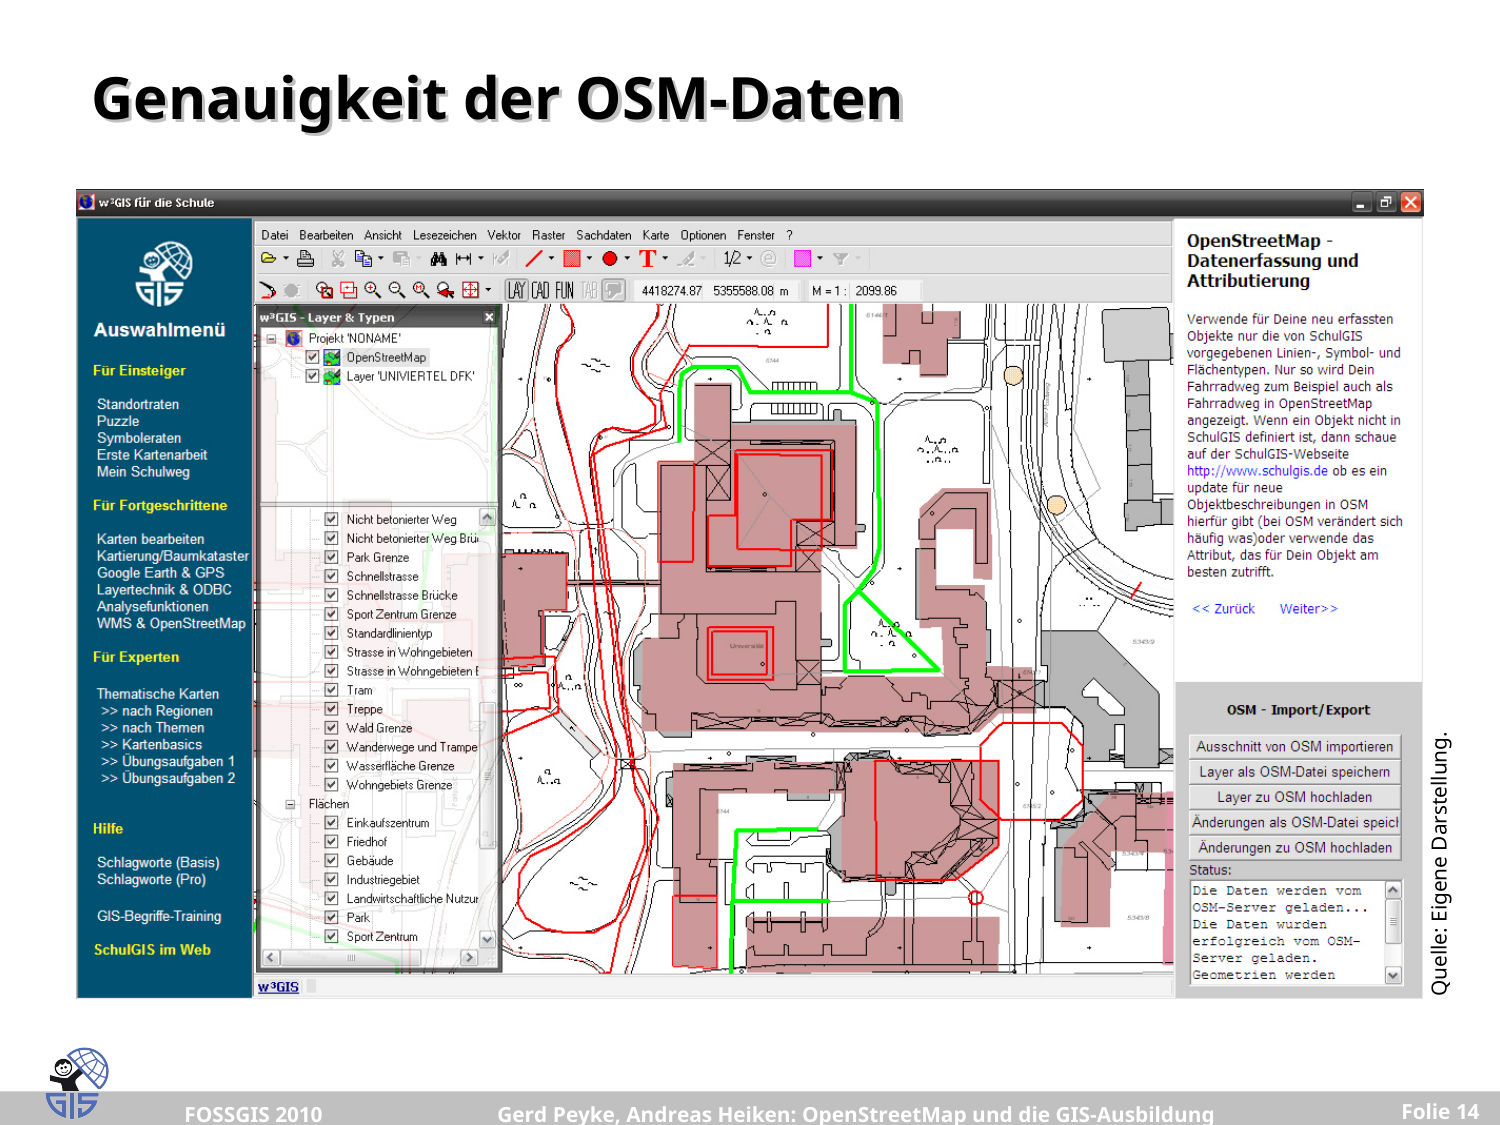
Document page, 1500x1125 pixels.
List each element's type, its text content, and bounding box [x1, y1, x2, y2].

title Genauigkeit der OSM-Daten [76, 45, 1331, 149]
picture [44, 1047, 110, 1120]
text_box Quelle: Eigene Darstellung. [1418, 697, 1459, 1011]
picture [76, 189, 1424, 1000]
